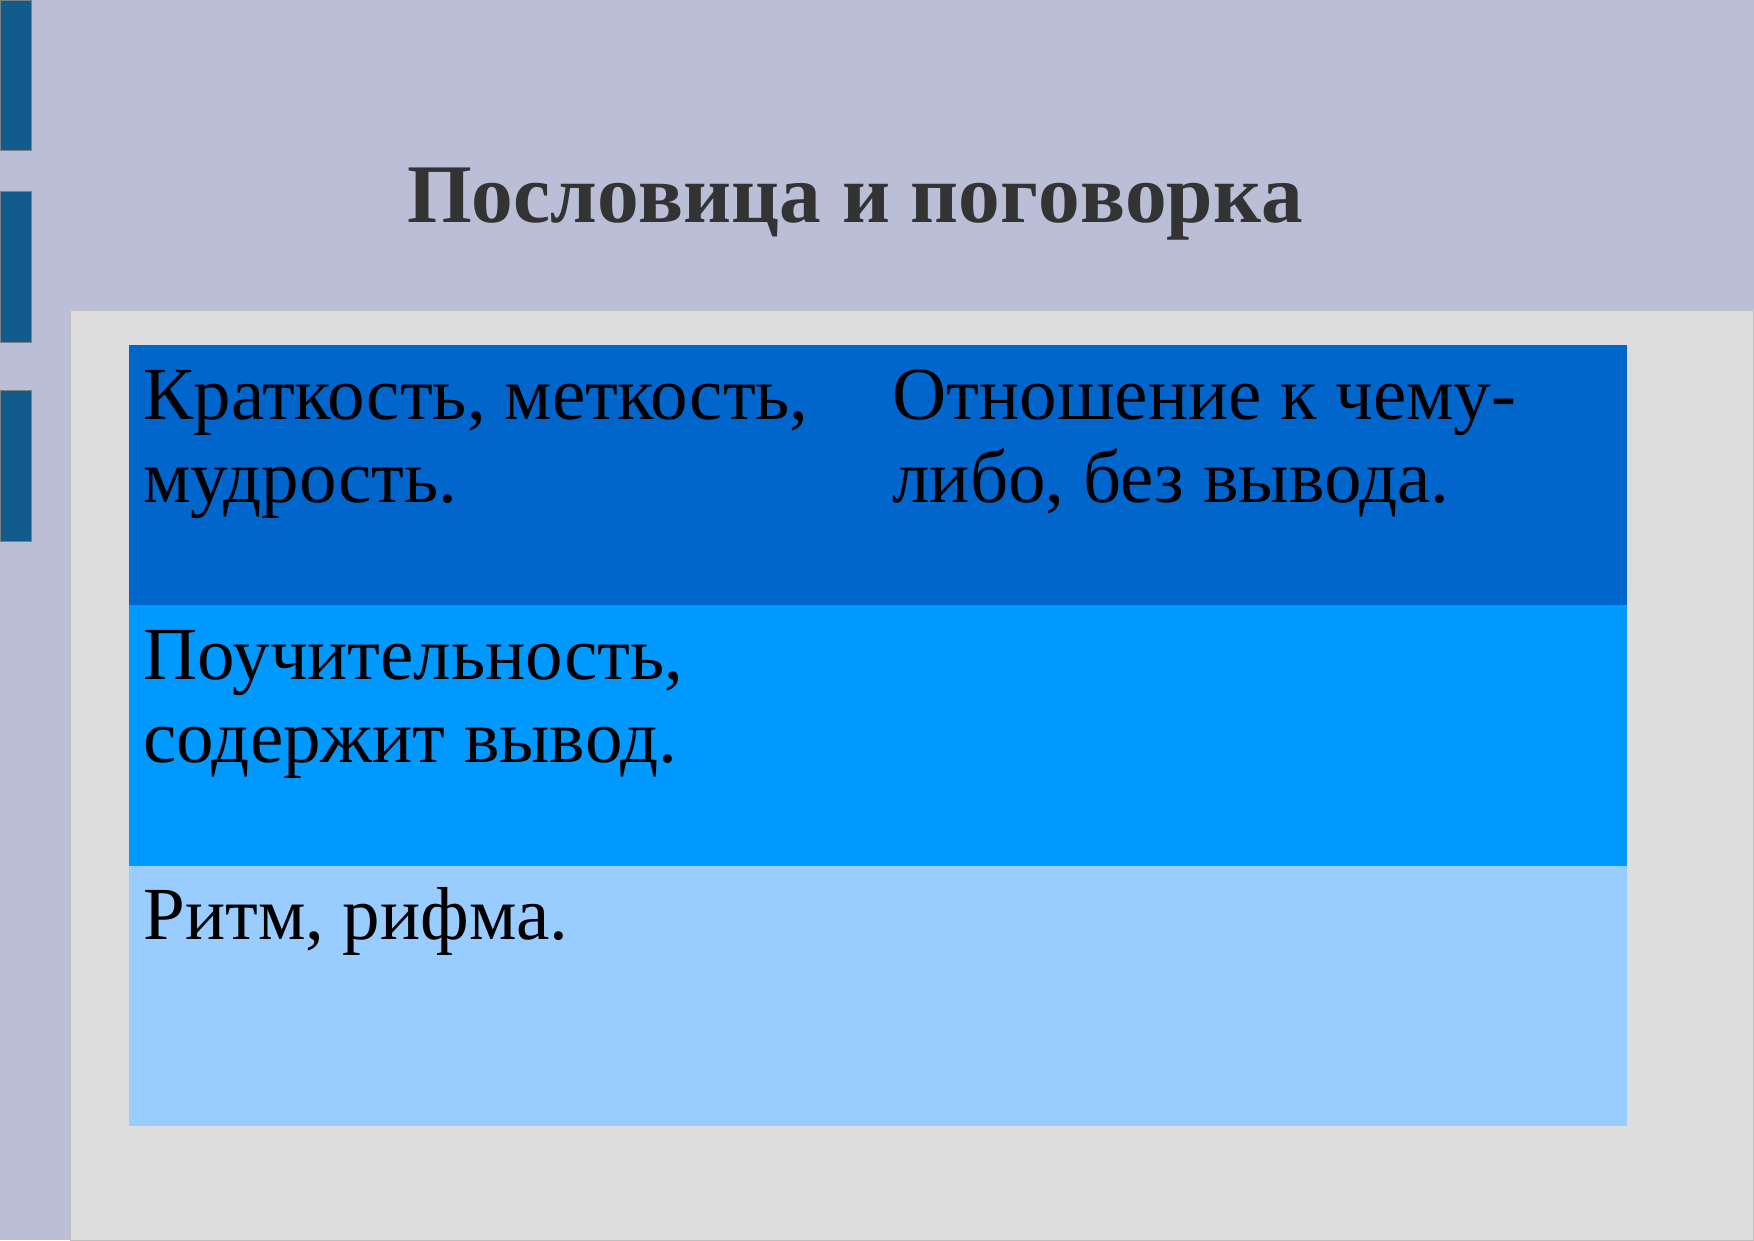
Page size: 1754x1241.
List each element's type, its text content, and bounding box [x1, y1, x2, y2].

table_cell Ритм, рифма. [129, 866, 878, 1126]
table_header Отношение к чему-либо, без вывода. [878, 345, 1627, 605]
title Пословица и поговорка [106, 91, 1605, 299]
table_cell [878, 605, 1627, 866]
table_cell [878, 866, 1627, 1126]
table_cell Поучительность, содержит вывод. [129, 605, 878, 866]
table_header Краткость, меткость, мудрость. [129, 345, 878, 605]
